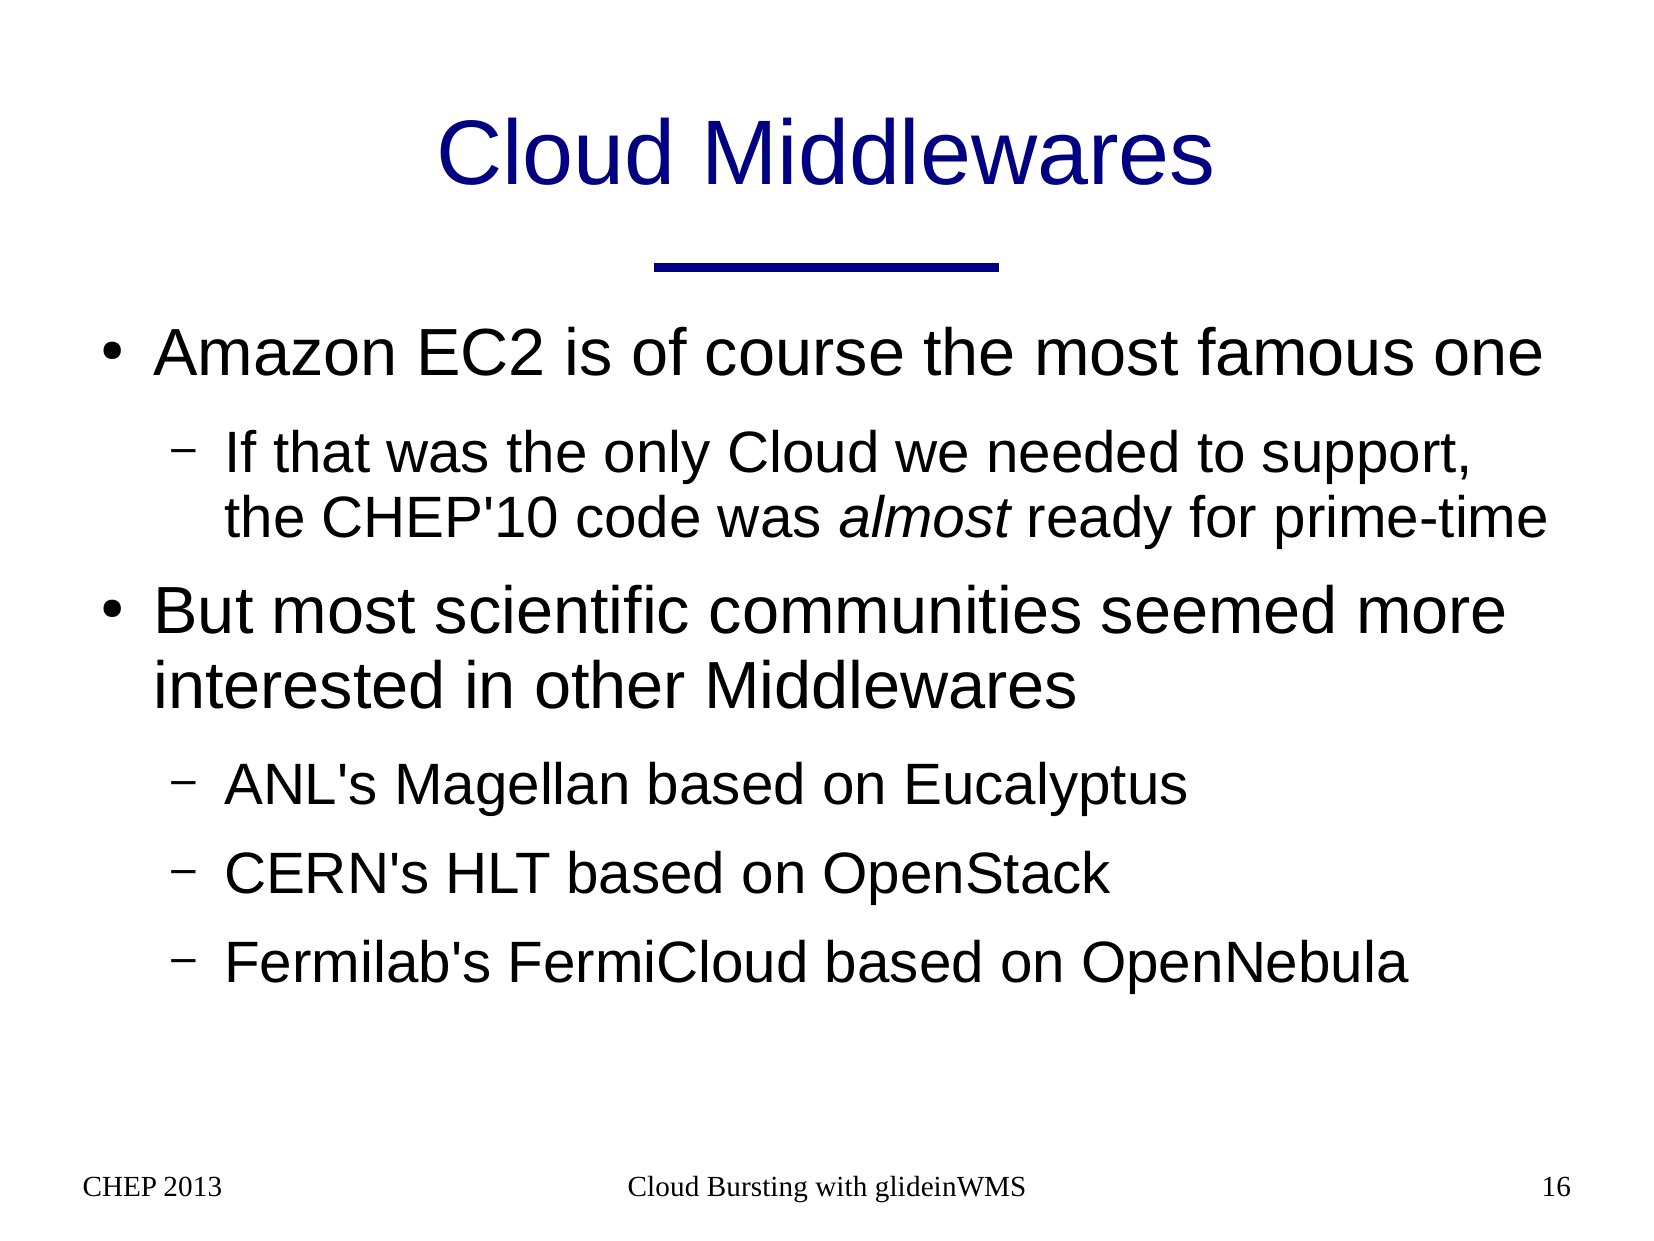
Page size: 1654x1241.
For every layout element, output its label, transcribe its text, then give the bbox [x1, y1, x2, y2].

title Cloud Middlewares [82, 49, 1571, 257]
list Amazon EC2 is of course the most famous one If that was the only Cloud we needed to support, the CHEP'10 code was almost ready for prime-time But most scientific communities seemed more interested in other Middlewares ANL's Magellan based on Eucalyptus CERN's HLT based on OpenStack Fermilab's FermiCloud based on OpenNebula [82, 315, 1621, 1035]
